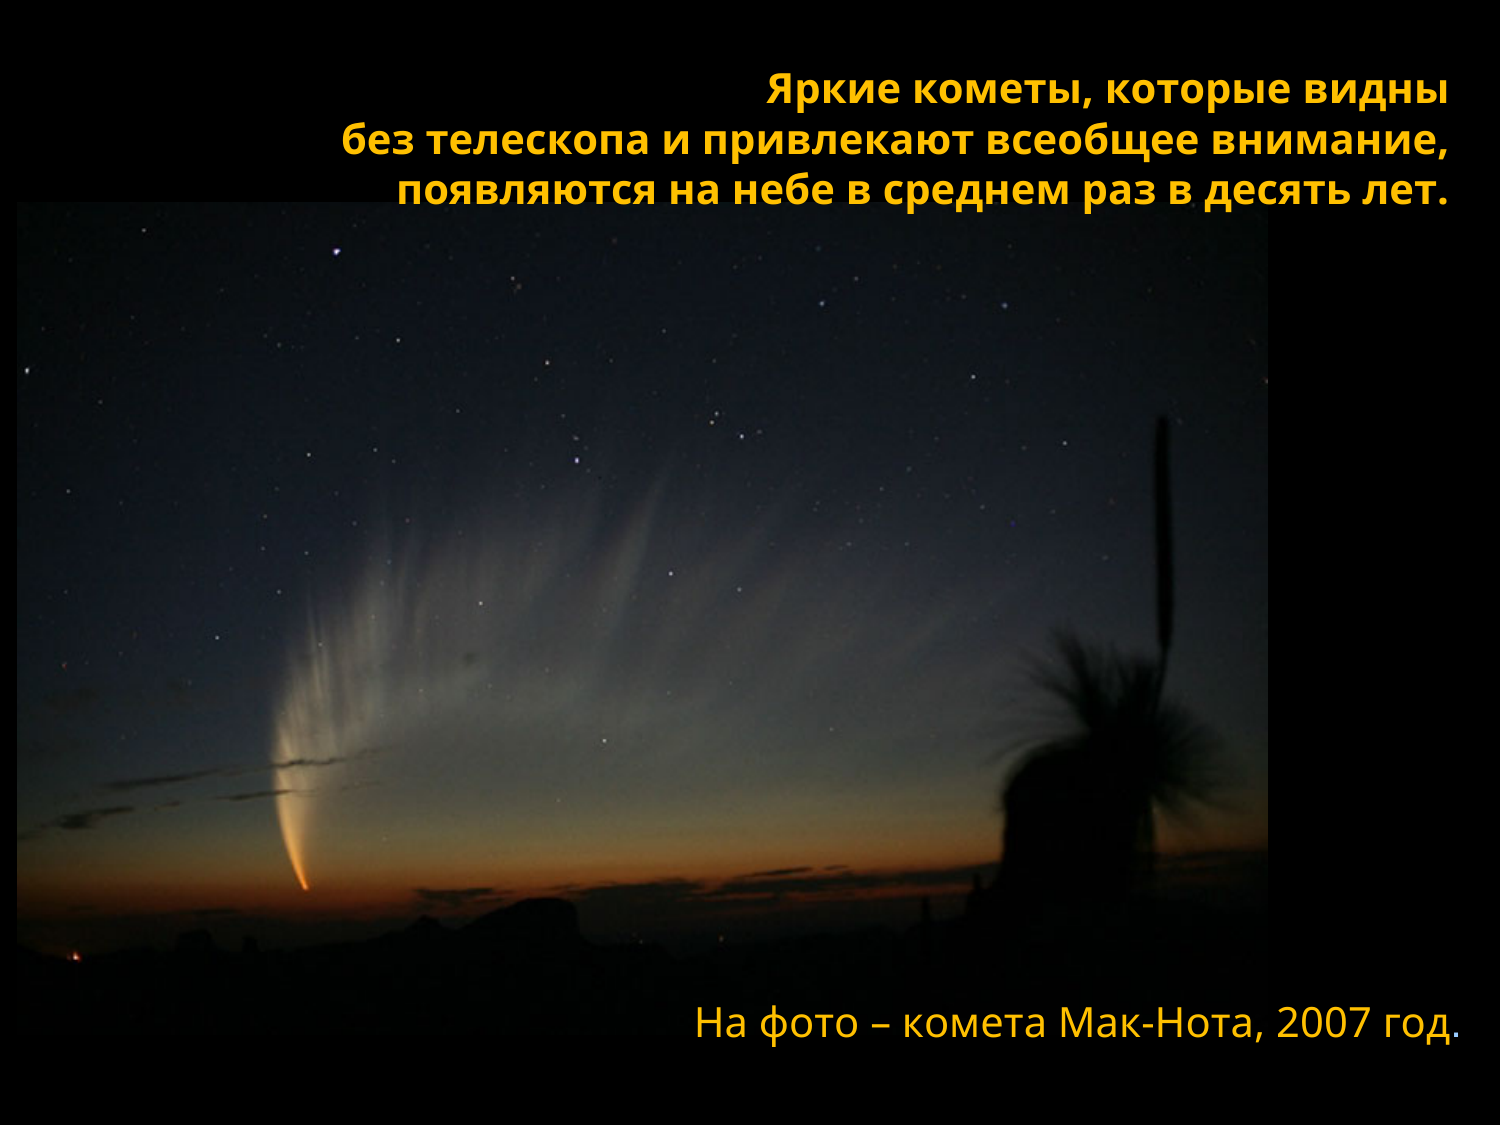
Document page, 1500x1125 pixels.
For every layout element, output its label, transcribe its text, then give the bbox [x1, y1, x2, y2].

text_box На фото – комета Мак-Нота, 2007 год. [678, 987, 1477, 1054]
picture [17, 202, 1268, 1035]
text_box Яркие кометы, которые видны без телескопа и привлекают всеобщее внимание, появляются на небе в среднем раз в десять лет. [287, 54, 1465, 221]
